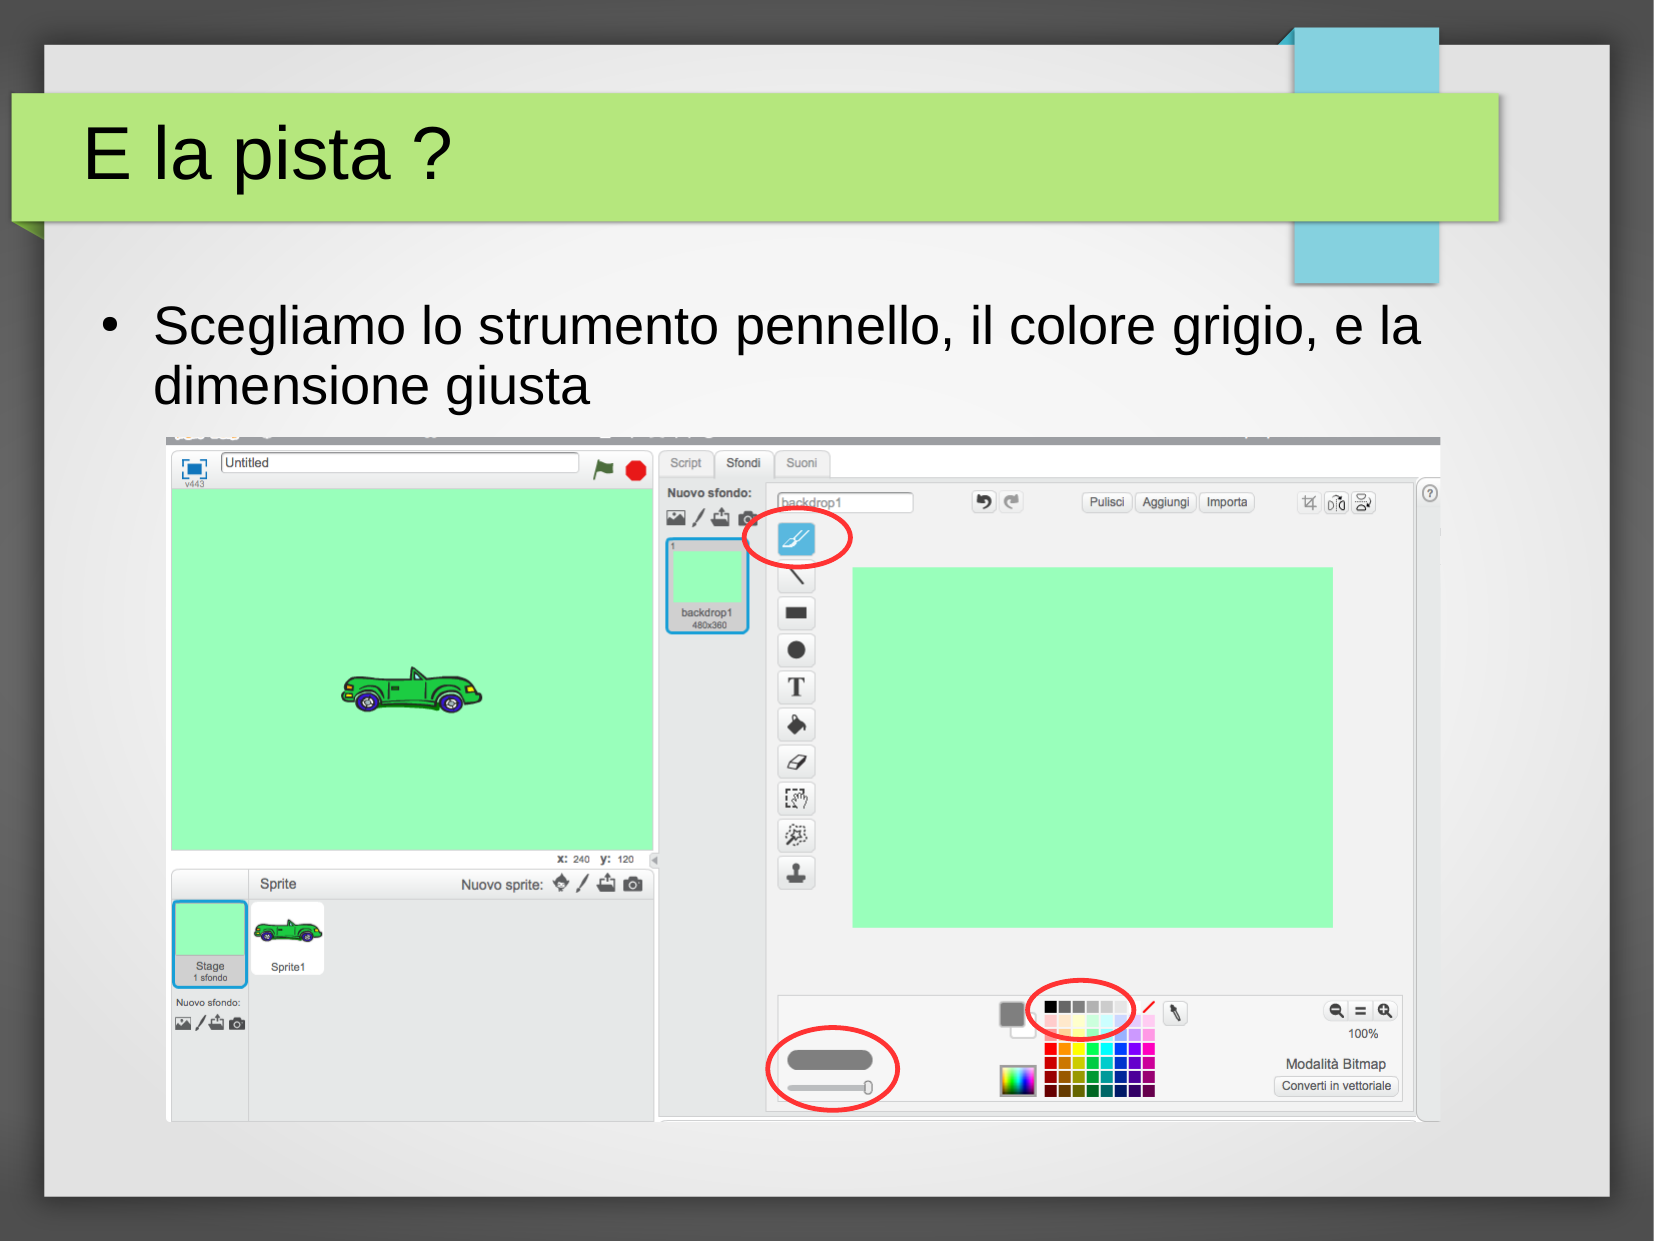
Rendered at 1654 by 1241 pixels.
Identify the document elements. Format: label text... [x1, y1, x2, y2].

picture [0, 0, 1654, 1241]
title E la pista ? [82, 94, 1264, 213]
list Scegliamo lo strumento pennello, il colore grigio, e la dimensione giusta [82, 295, 1571, 1015]
